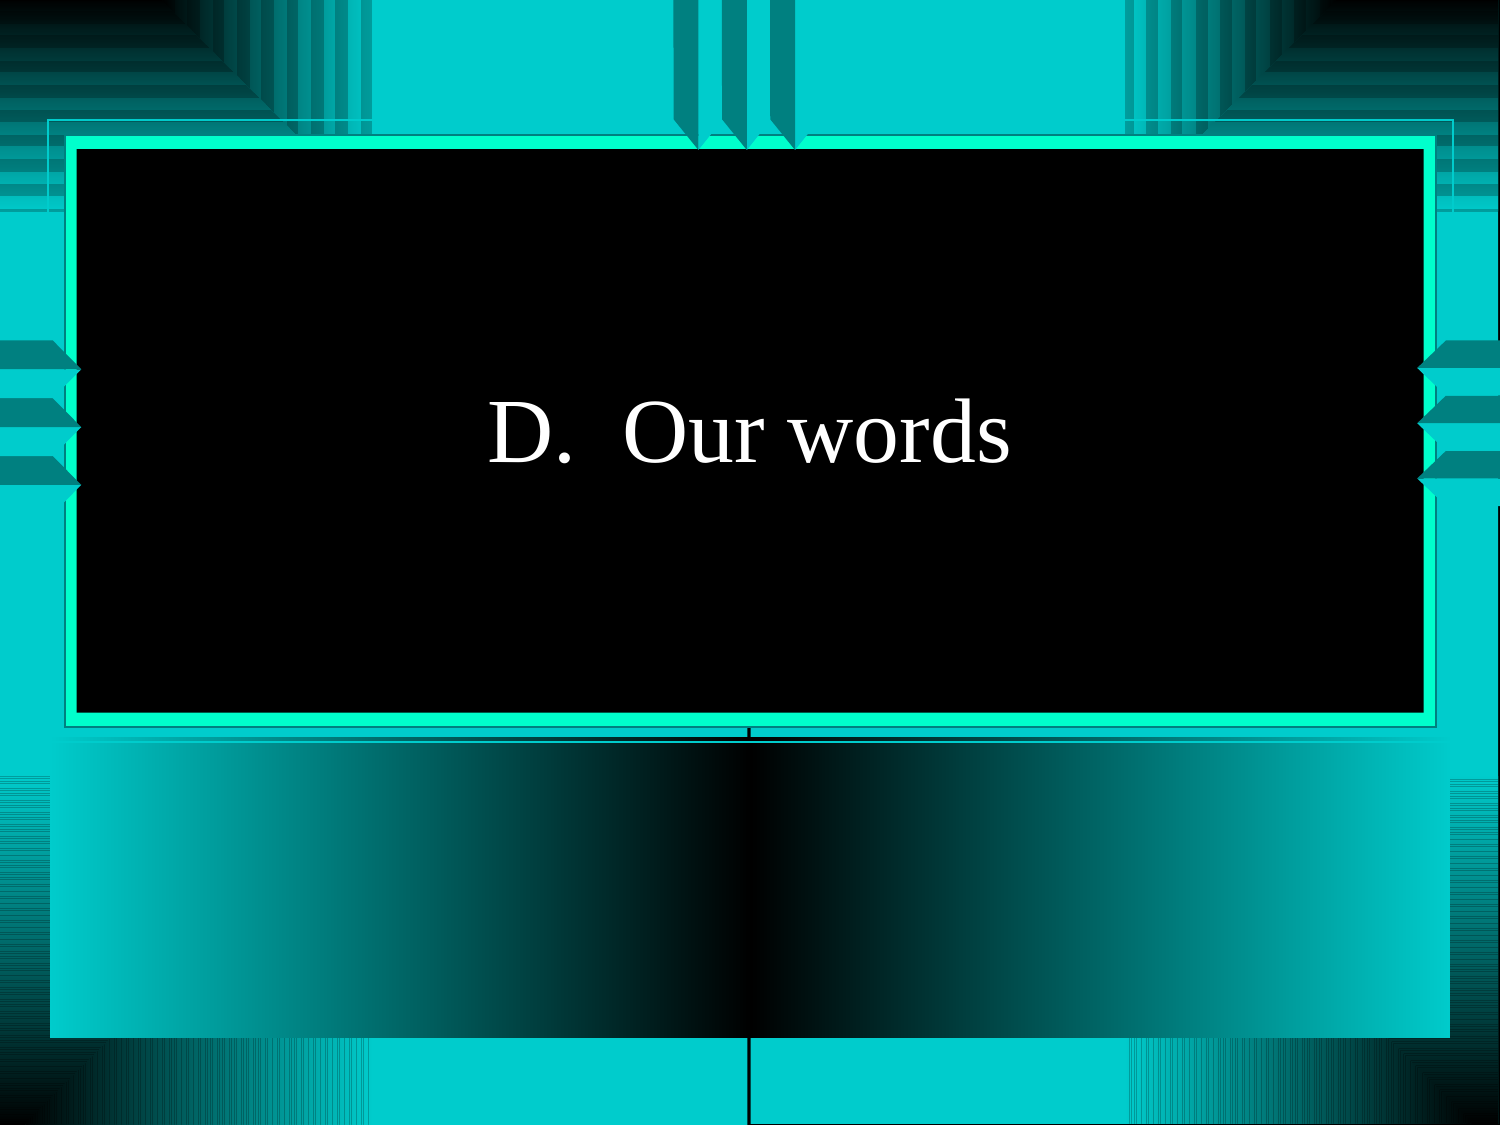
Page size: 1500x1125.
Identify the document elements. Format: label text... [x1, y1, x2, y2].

title D. Our words [112, 337, 1388, 526]
